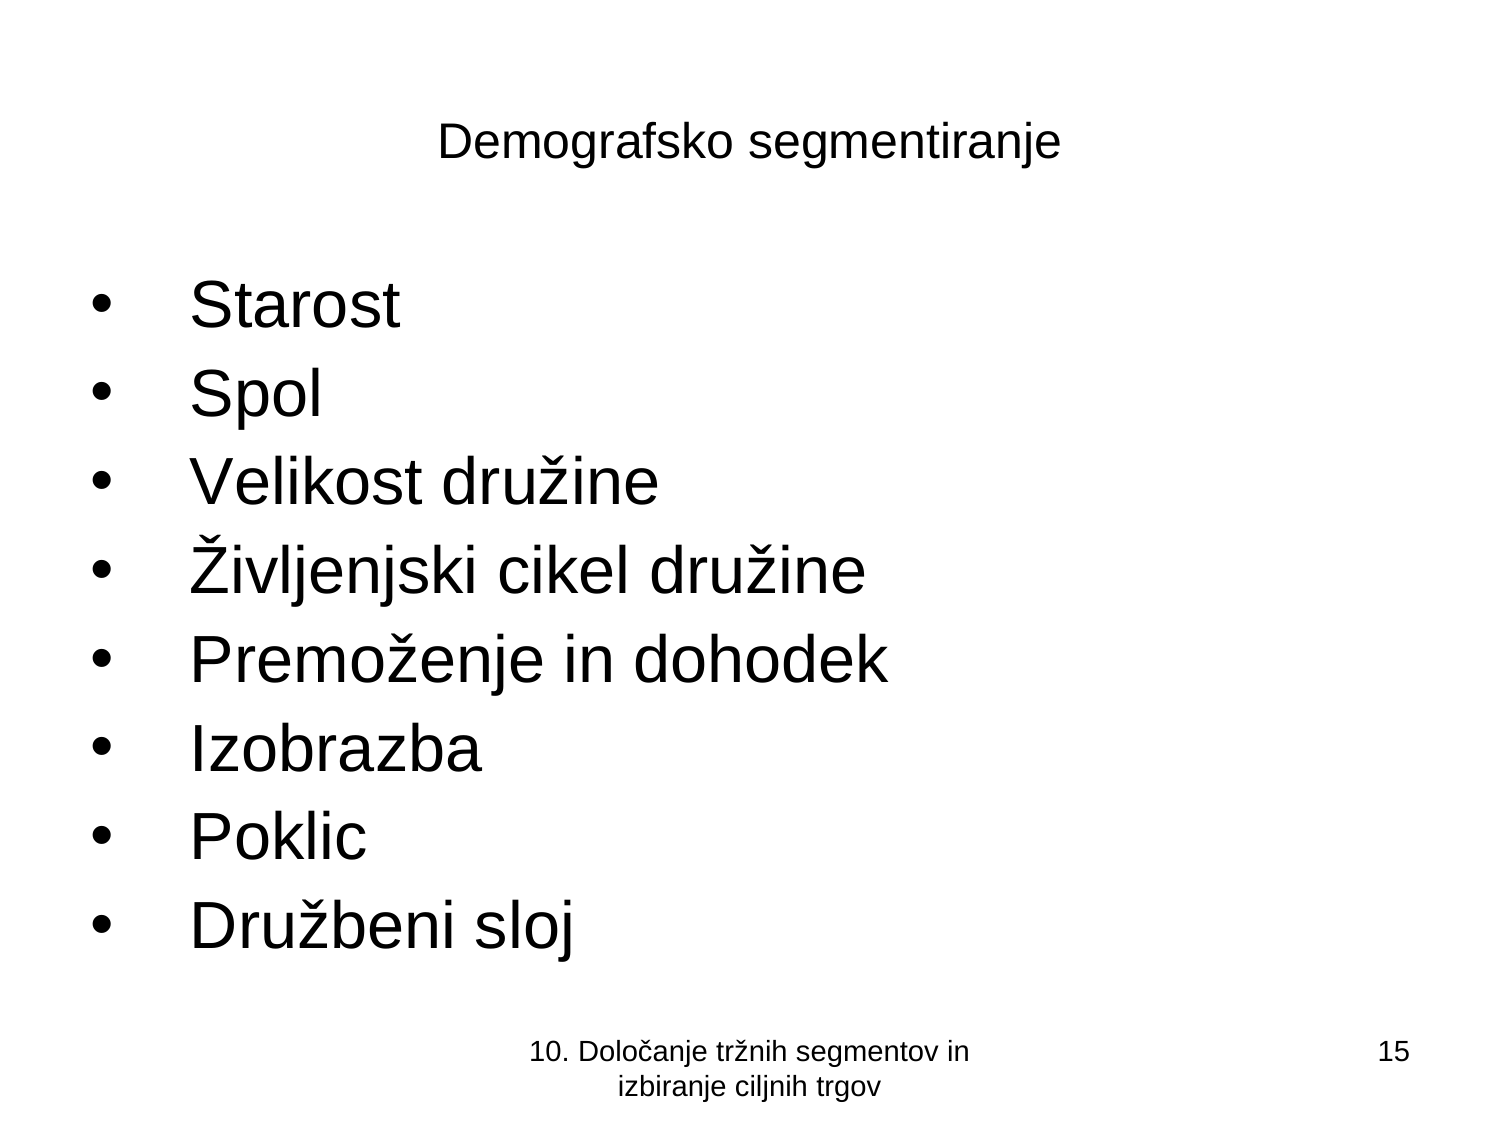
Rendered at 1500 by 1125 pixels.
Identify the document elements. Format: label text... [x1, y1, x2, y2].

text_box <number> [1074, 1024, 1426, 1103]
text_box 10. Določanje tržnih segmentov in izbiranje ciljnih trgov [512, 1024, 988, 1103]
list Starost Spol Velikost družine Življenjski cikel družine Premoženje in dohodek Izobrazba Poklic Družbeni sloj [75, 262, 1426, 1006]
title Demografsko segmentiranje [75, 45, 1426, 233]
